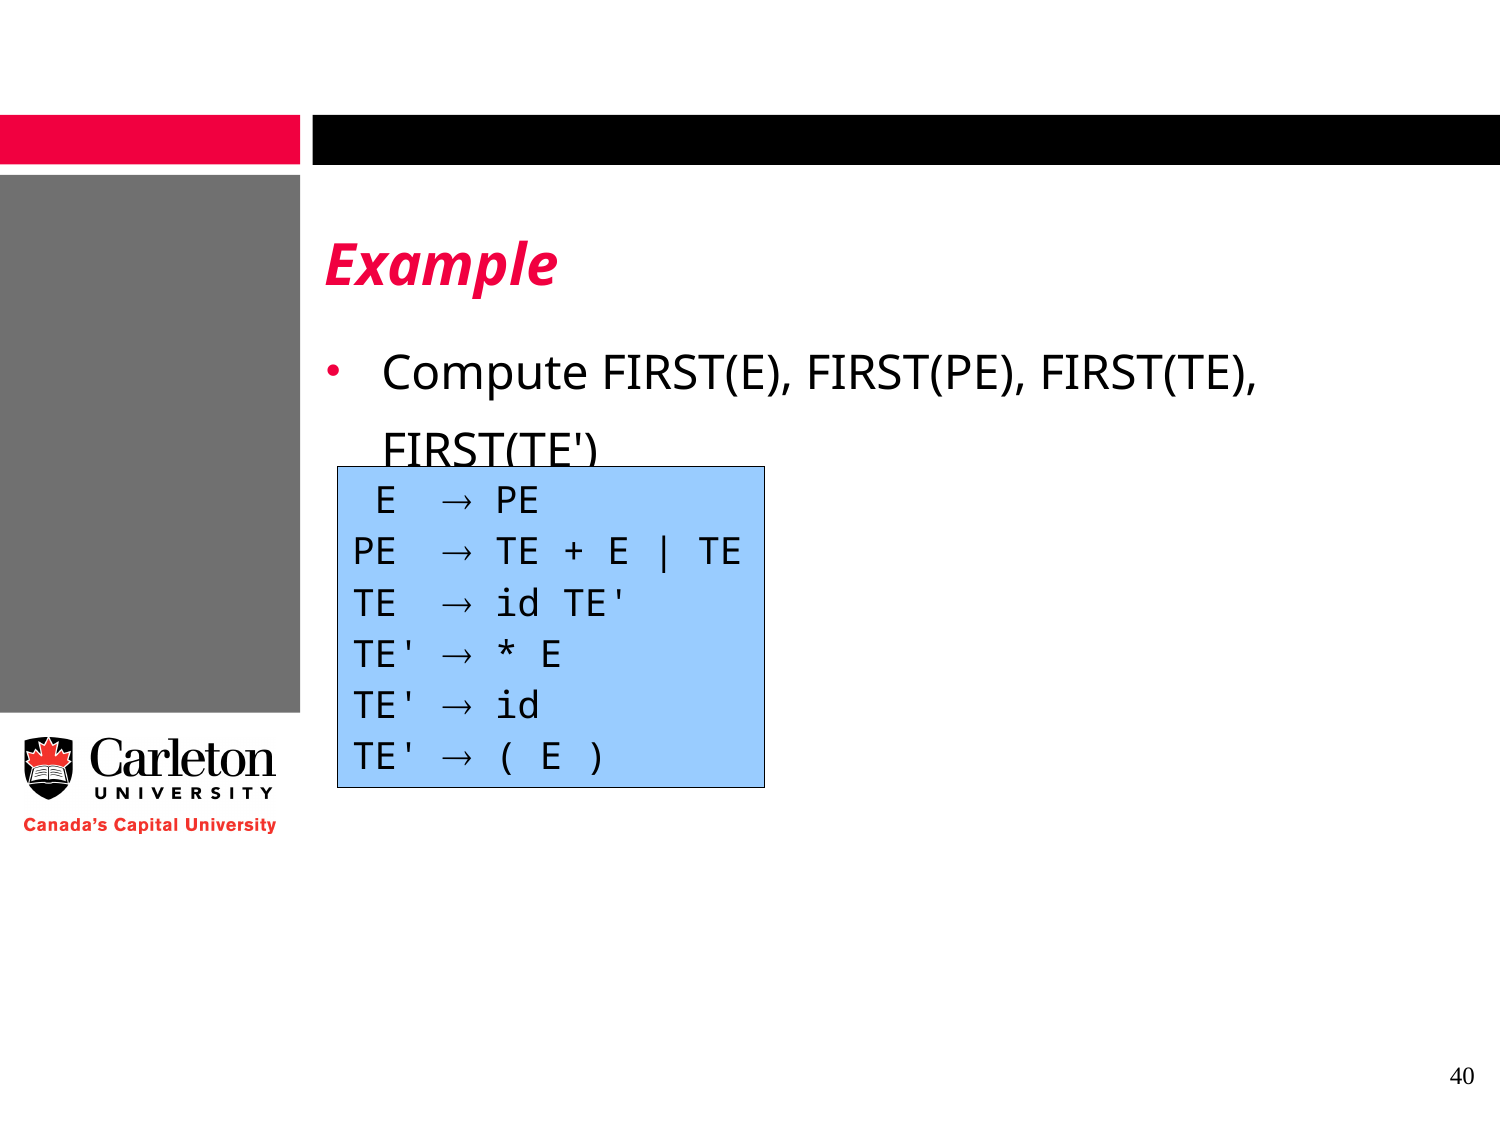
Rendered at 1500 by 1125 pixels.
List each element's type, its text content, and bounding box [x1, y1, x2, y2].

title Example [324, 187, 1450, 324]
text_box E  PE PE  TE + E | TE TE  id TE' TE'  * E TE'  id TE'  ( E ) [337, 478, 765, 788]
picture [24, 737, 276, 834]
list Compute FIRST(E), FIRST(PE), FIRST(TE), FIRST(TE') [324, 324, 1450, 1068]
